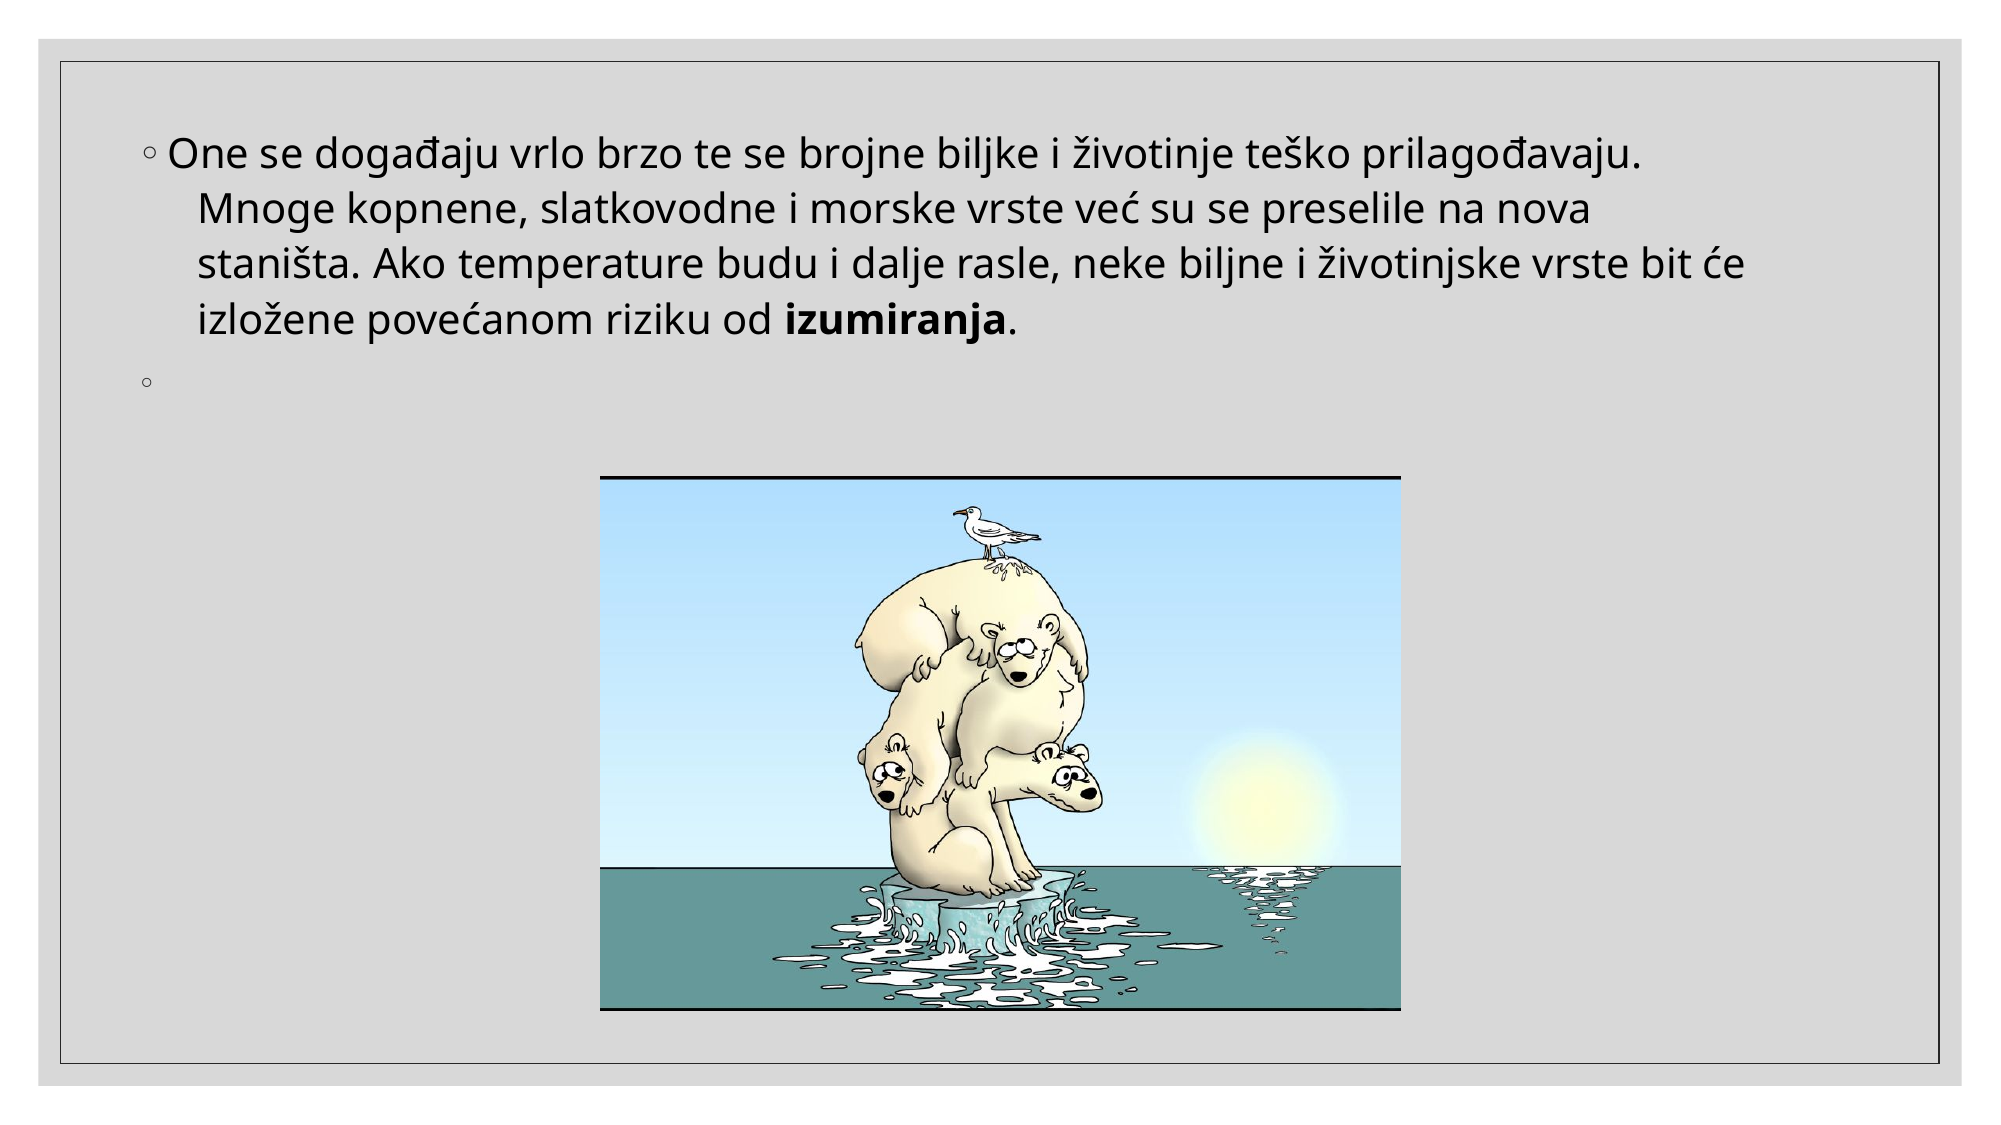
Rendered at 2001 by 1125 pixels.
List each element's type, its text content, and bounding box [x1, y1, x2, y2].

picture [600, 476, 1401, 1011]
list One se događaju vrlo brzo te se brojne biljke i životinje teško prilagođavaju. Mnoge kopnene, slatkovodne i morske vrste već su se preselile na nova staništa. Ako temperature budu i dalje rasle, neke biljne i životinjske vrste bit će izložene povećanom riziku od izumiranja. [122, 114, 1773, 747]
